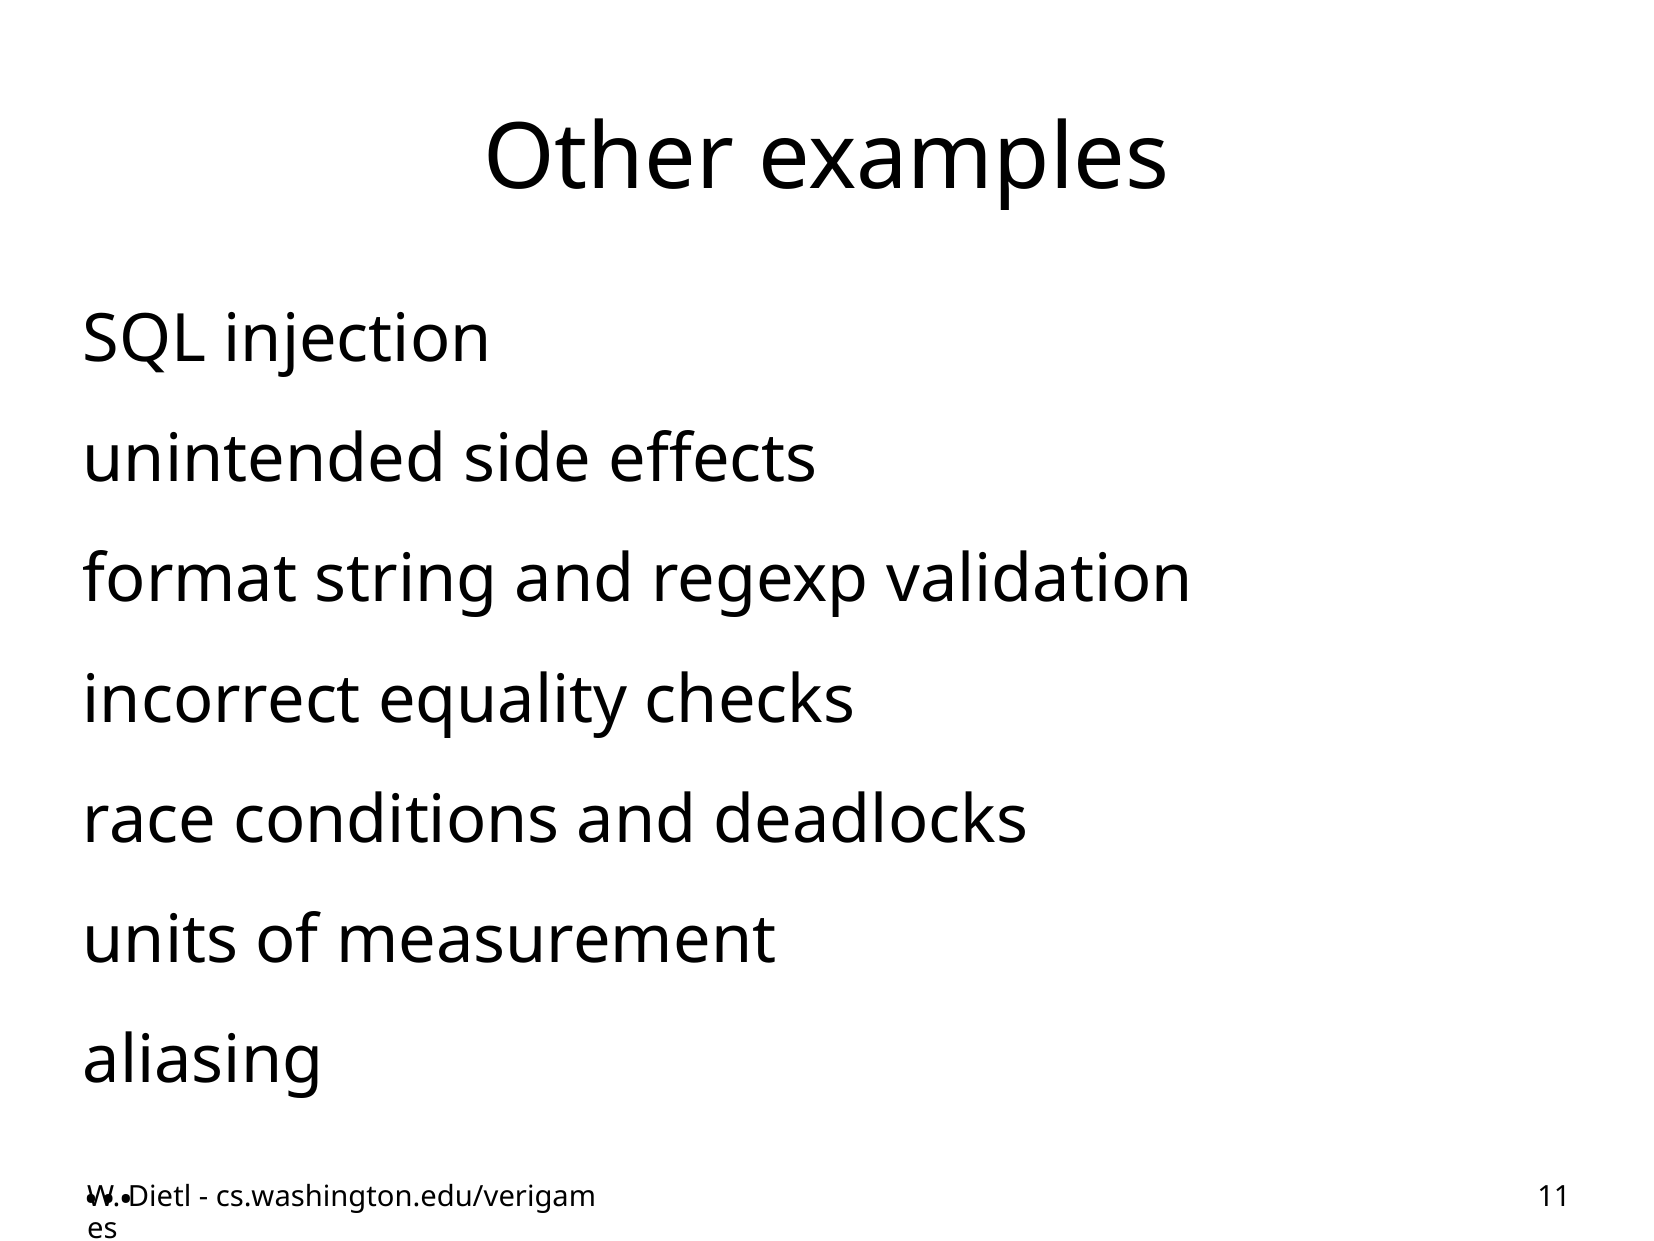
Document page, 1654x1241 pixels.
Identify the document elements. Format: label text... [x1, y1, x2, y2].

list SQL injection unintended side effects format string and regexp validation incorrect equality checks race conditions and deadlocks units of measurement aliasing … [82, 290, 1571, 1119]
title Other examples [82, 49, 1571, 257]
